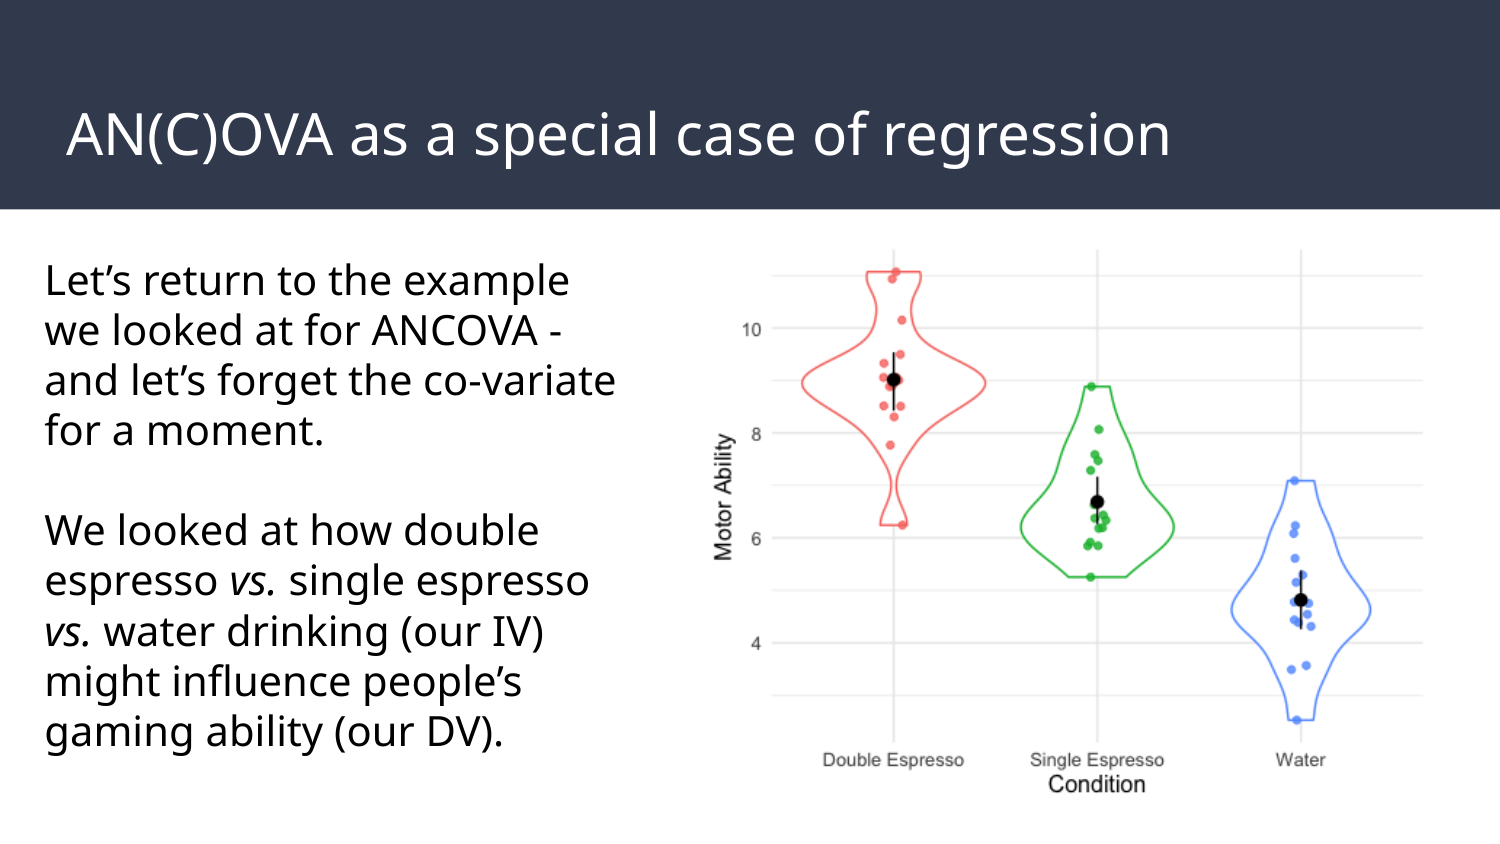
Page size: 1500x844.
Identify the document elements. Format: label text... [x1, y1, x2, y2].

picture [704, 239, 1434, 807]
title AN(C)OVA as a special case of regression [51, 82, 1449, 185]
text_box Let’s return to the example we looked at for ANCOVA - and let’s forget the co-variate for a moment. We looked at how double espresso vs. single espresso vs. water drinking (our IV) might influence people’s gaming ability (our DV). [29, 239, 643, 807]
